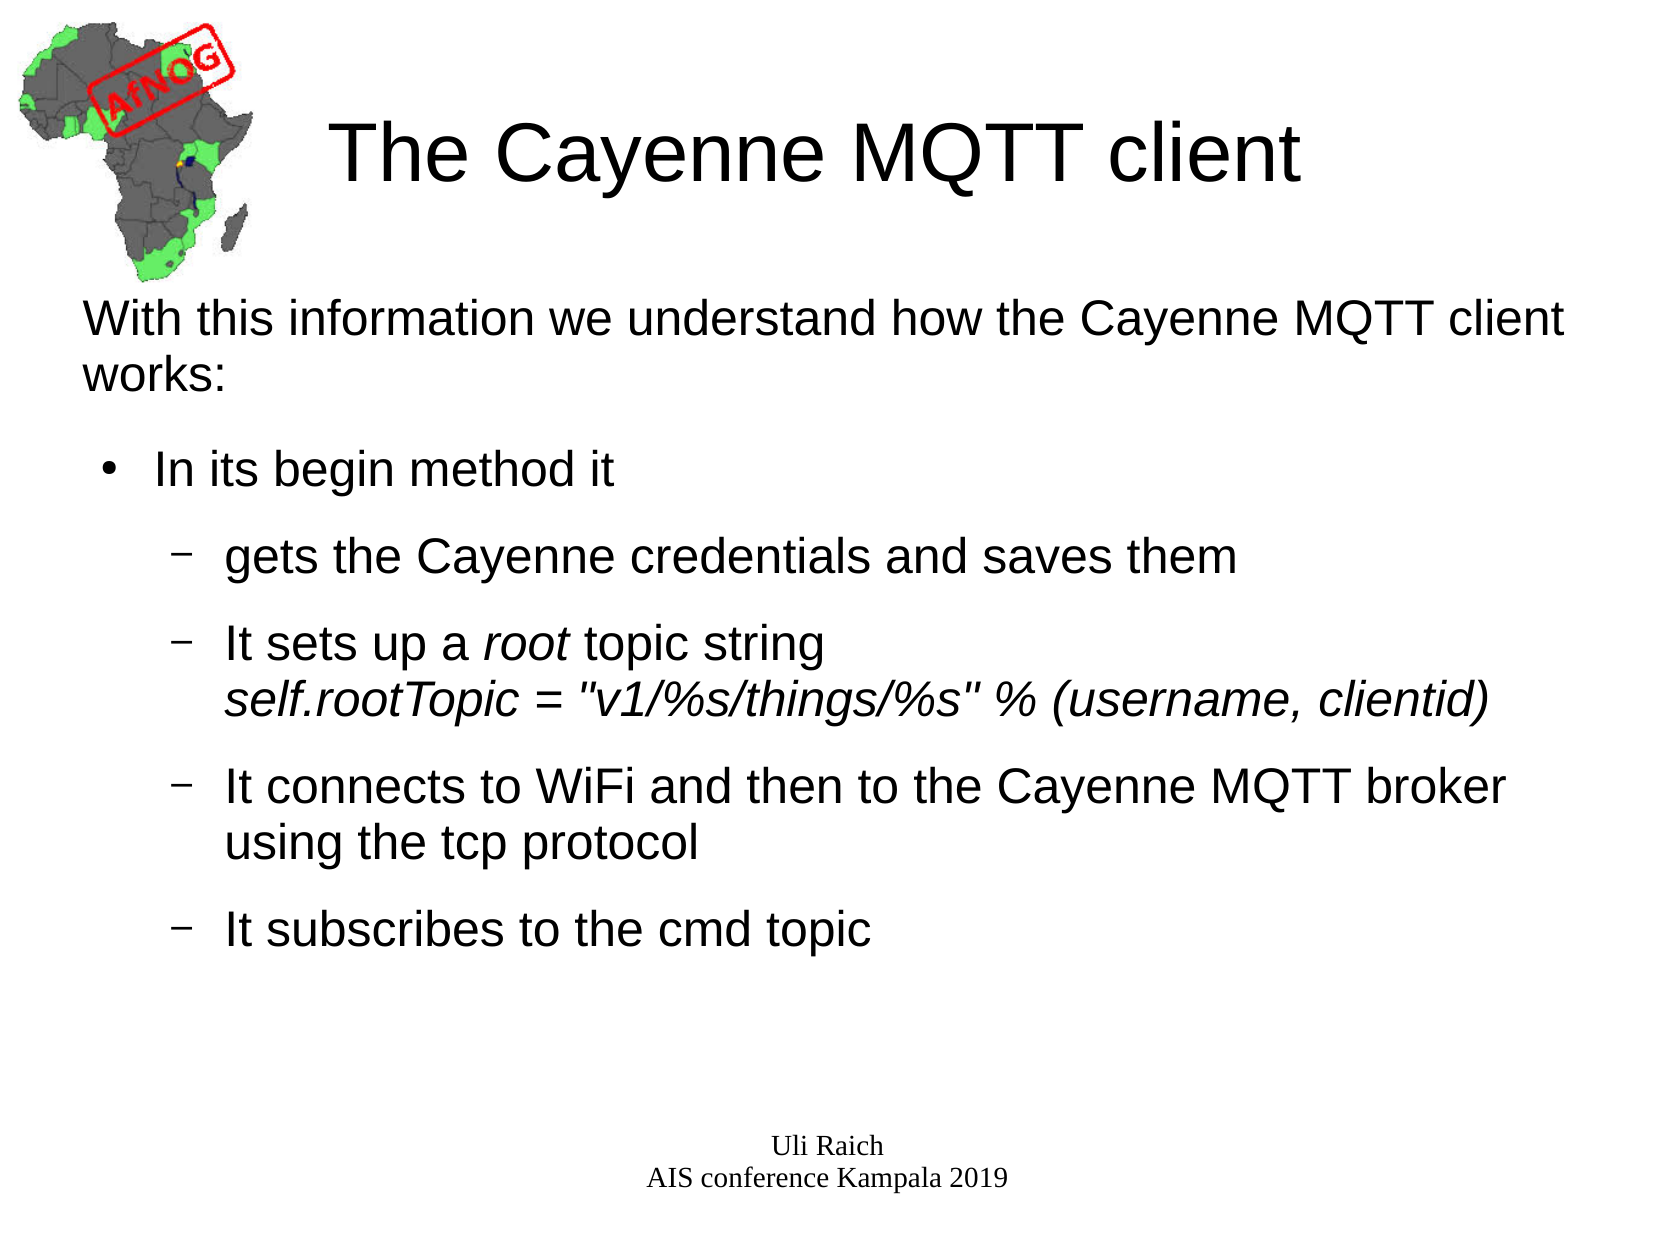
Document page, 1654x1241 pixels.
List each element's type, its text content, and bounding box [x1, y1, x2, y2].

title The Cayenne MQTT client [82, 49, 1571, 257]
picture [9, 0, 259, 291]
list With this information we understand how the Cayenne MQTT client works: In its begin method it gets the Cayenne credentials and saves them It sets up a root topic string self.rootTopic = "v1/%s/things/%s" % (username, clientid) It connects to WiFi and then to the Cayenne MQTT broker using the tcp protocol It subscribes to the cmd topic [82, 290, 1571, 1010]
